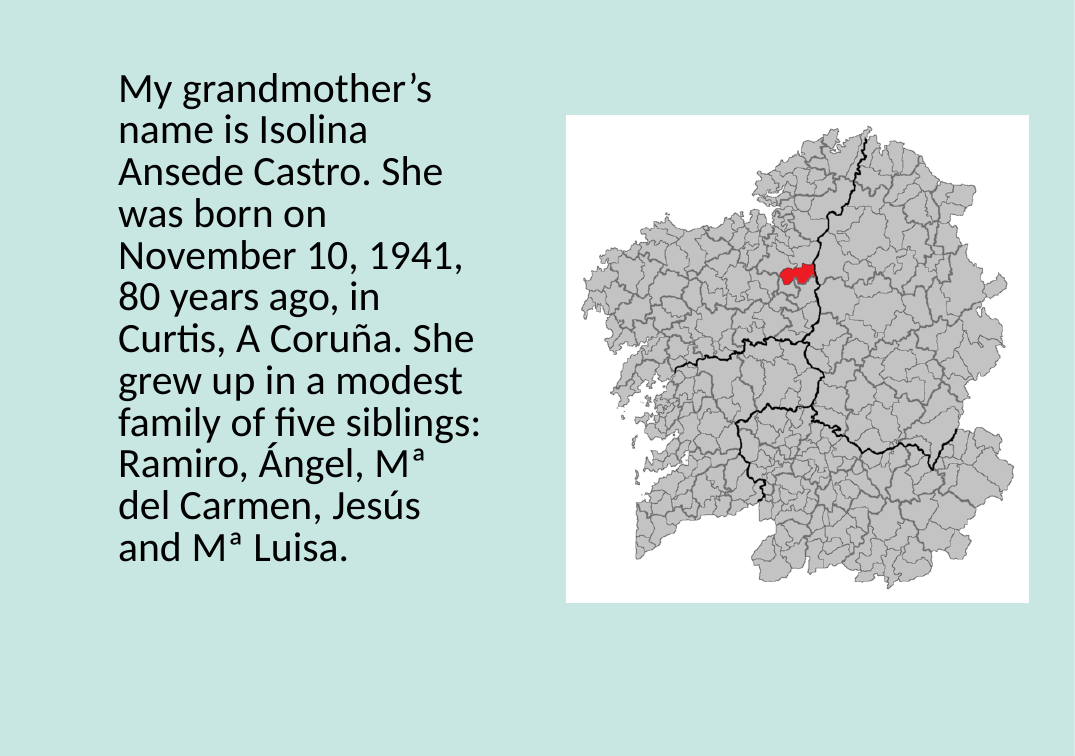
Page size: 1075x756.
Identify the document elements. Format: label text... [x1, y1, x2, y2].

picture [566, 115, 1029, 603]
list My grandmother’s name is Isolina Ansede Castro. She was born on November 10, 1941, 80 years ago, in Curtis, A Coruña. She grew up in a modest family of five siblings: Ramiro, Ángel, Mª del Carmen, Jesús and Mª Luisa. [47, 70, 485, 662]
